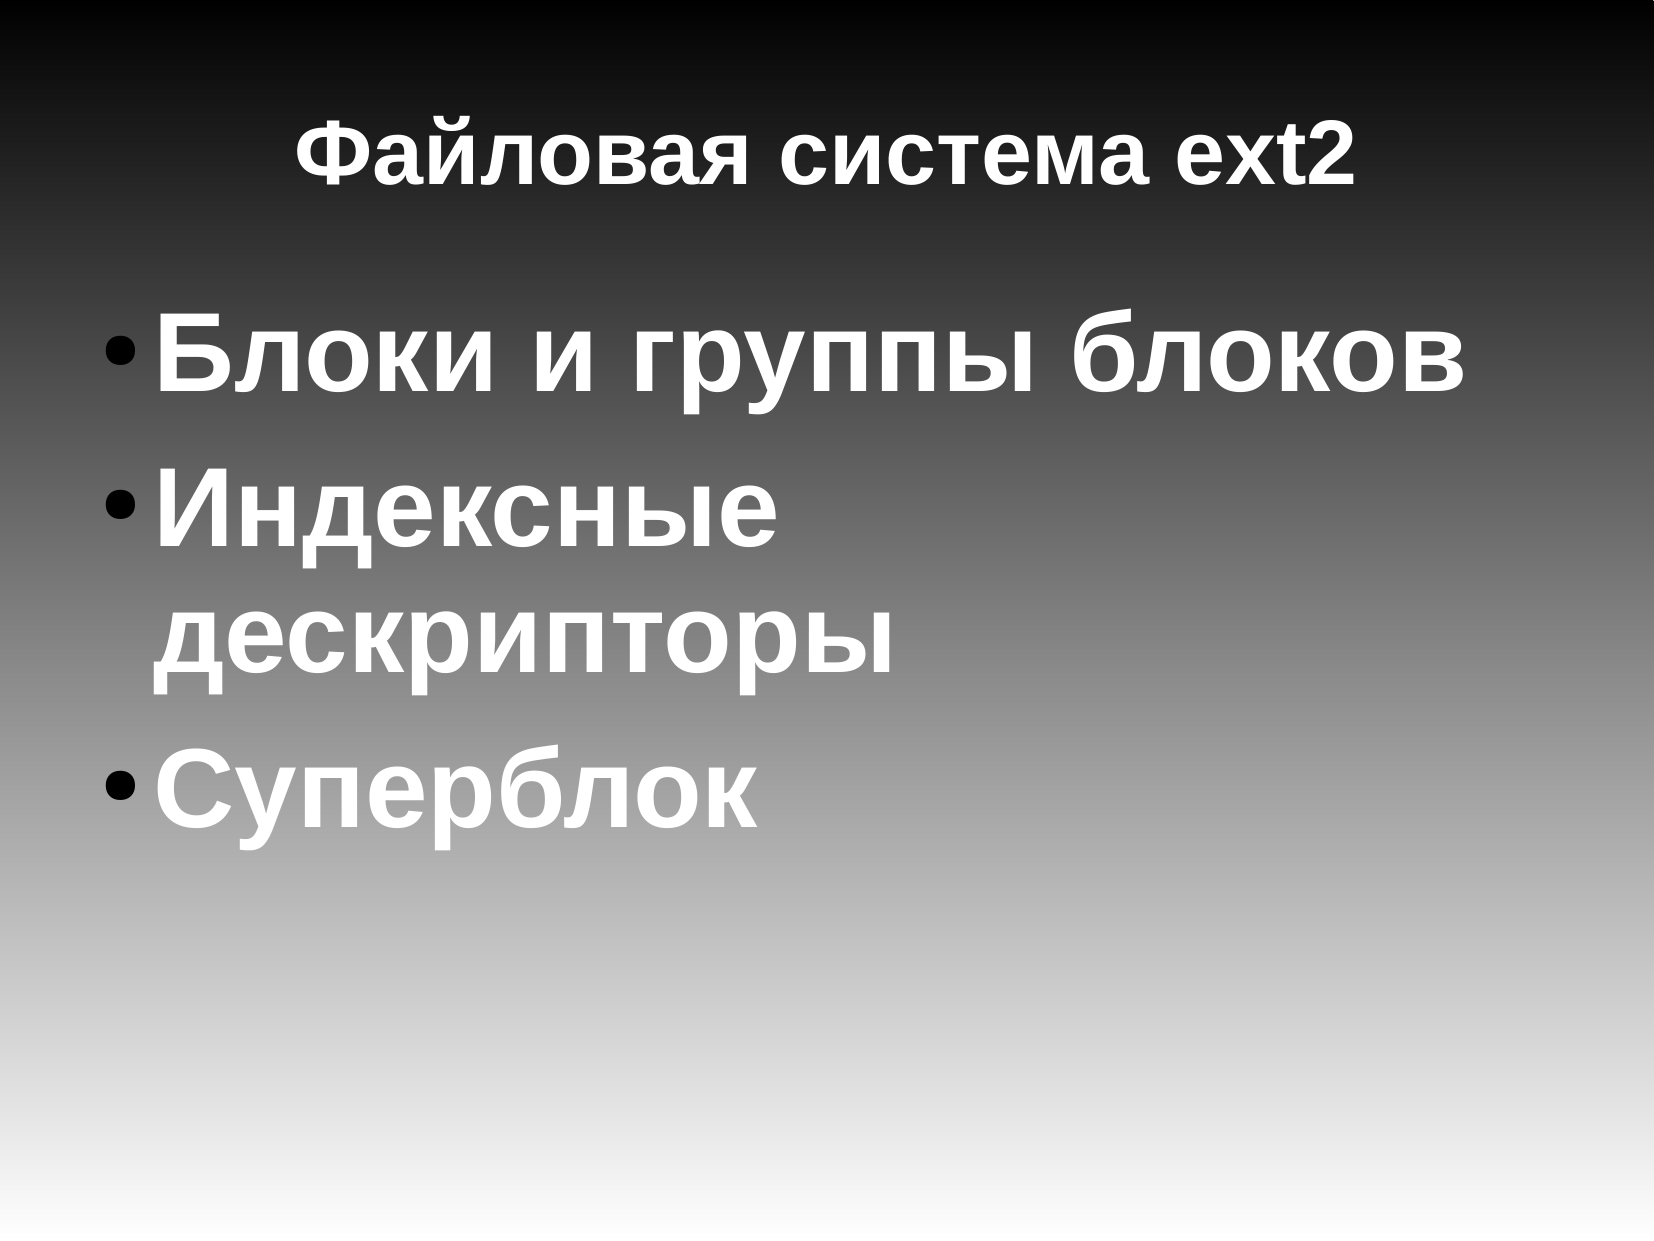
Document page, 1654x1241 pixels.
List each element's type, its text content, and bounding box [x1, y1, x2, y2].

title Файловая система ext2 [82, 49, 1571, 257]
list Блоки и группы блоков Индексные дескрипторы Суперблок [82, 290, 1538, 1010]
